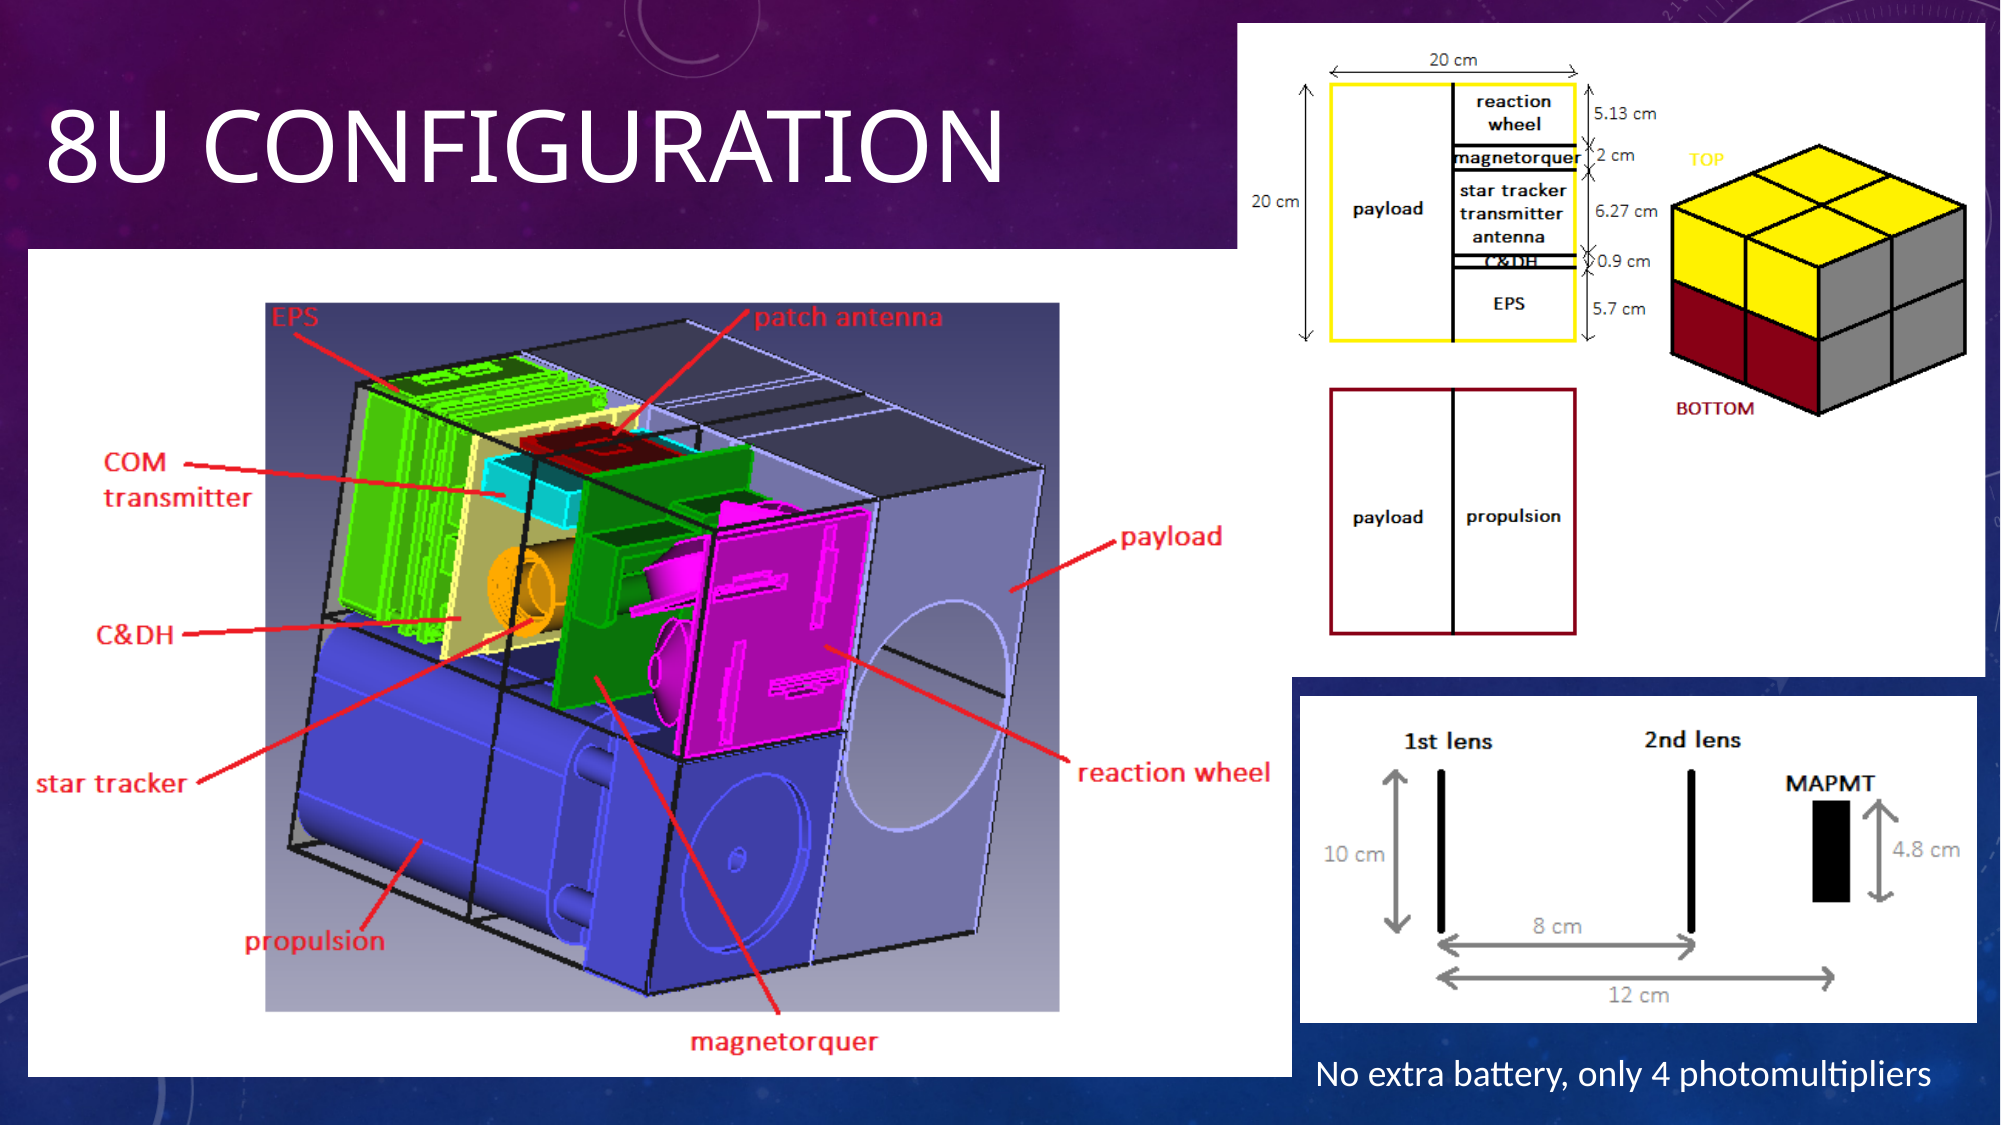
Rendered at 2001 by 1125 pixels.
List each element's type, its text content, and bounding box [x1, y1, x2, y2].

picture [28, 23, 1986, 1077]
title 8u configuration [29, 23, 1237, 249]
picture [1300, 696, 1977, 1023]
text_box No extra battery, only 4 photomultipliers [1300, 1041, 1972, 1102]
